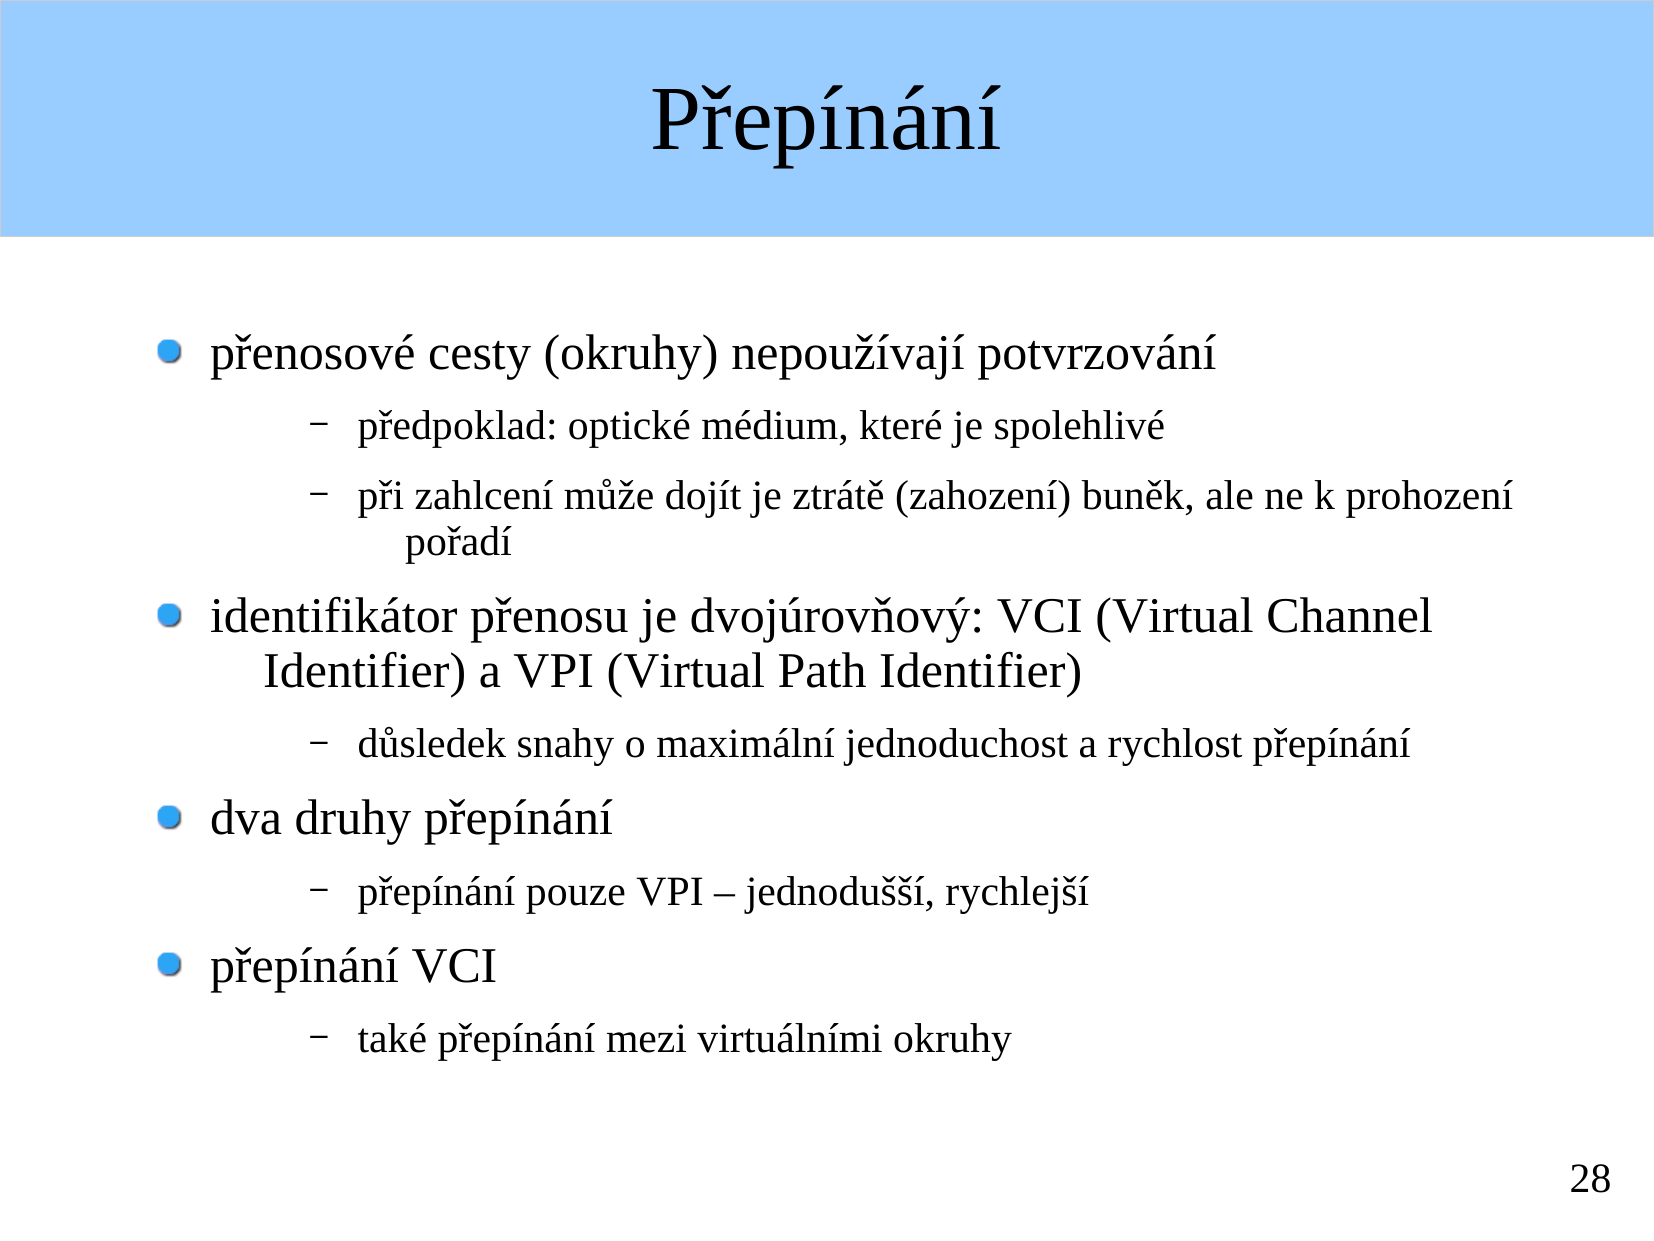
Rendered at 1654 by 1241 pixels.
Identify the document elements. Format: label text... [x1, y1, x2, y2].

title Přepínání [0, 0, 1654, 237]
list přenosové cesty (okruhy) nepoužívají potvrzování předpoklad: optické médium, které je spolehlivé při zahlcení může dojít je ztrátě (zahození) buněk, ale ne k prohození pořadí identifikátor přenosu je dvojúrovňový: VCI (Virtual Channel Identifier) a VPI (Virtual Path Identifier) důsledek snahy o maximální jednoduchost a rychlost přepínání dva druhy přepínání přepínání pouze VPI – jednodušší, rychlejší přepínání VCI také přepínání mezi virtuálními okruhy [121, 324, 1534, 1172]
